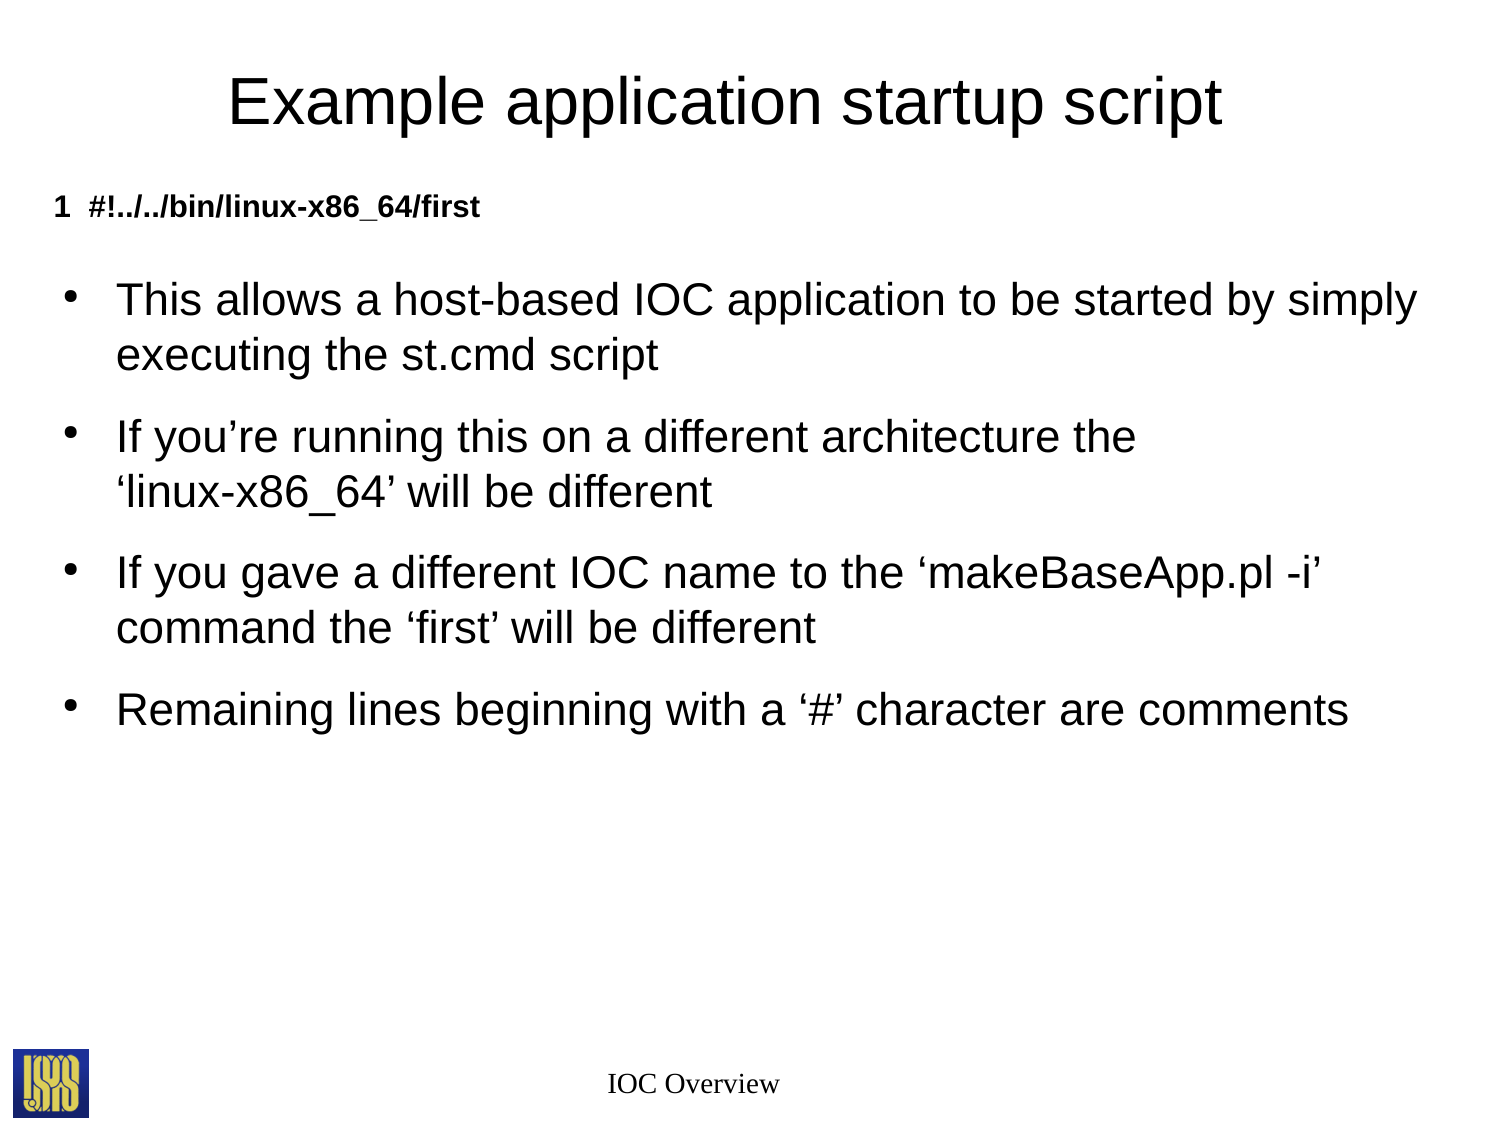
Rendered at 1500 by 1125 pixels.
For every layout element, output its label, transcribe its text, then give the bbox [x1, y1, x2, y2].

picture [13, 1049, 89, 1118]
title Example application startup script [55, 57, 1361, 146]
list 1 #!../../bin/linux-x86_64/first This allows a host-based IOC application to be started by simply executing the st.cmd script If you’re running this on a different architecture the ‘linux-x86_64’ will be different If you gave a different IOC name to the ‘makeBaseApp.pl -i’ command the ‘first’ will be different Remaining lines beginning with a ‘#’ character are comments [30, 183, 1447, 901]
